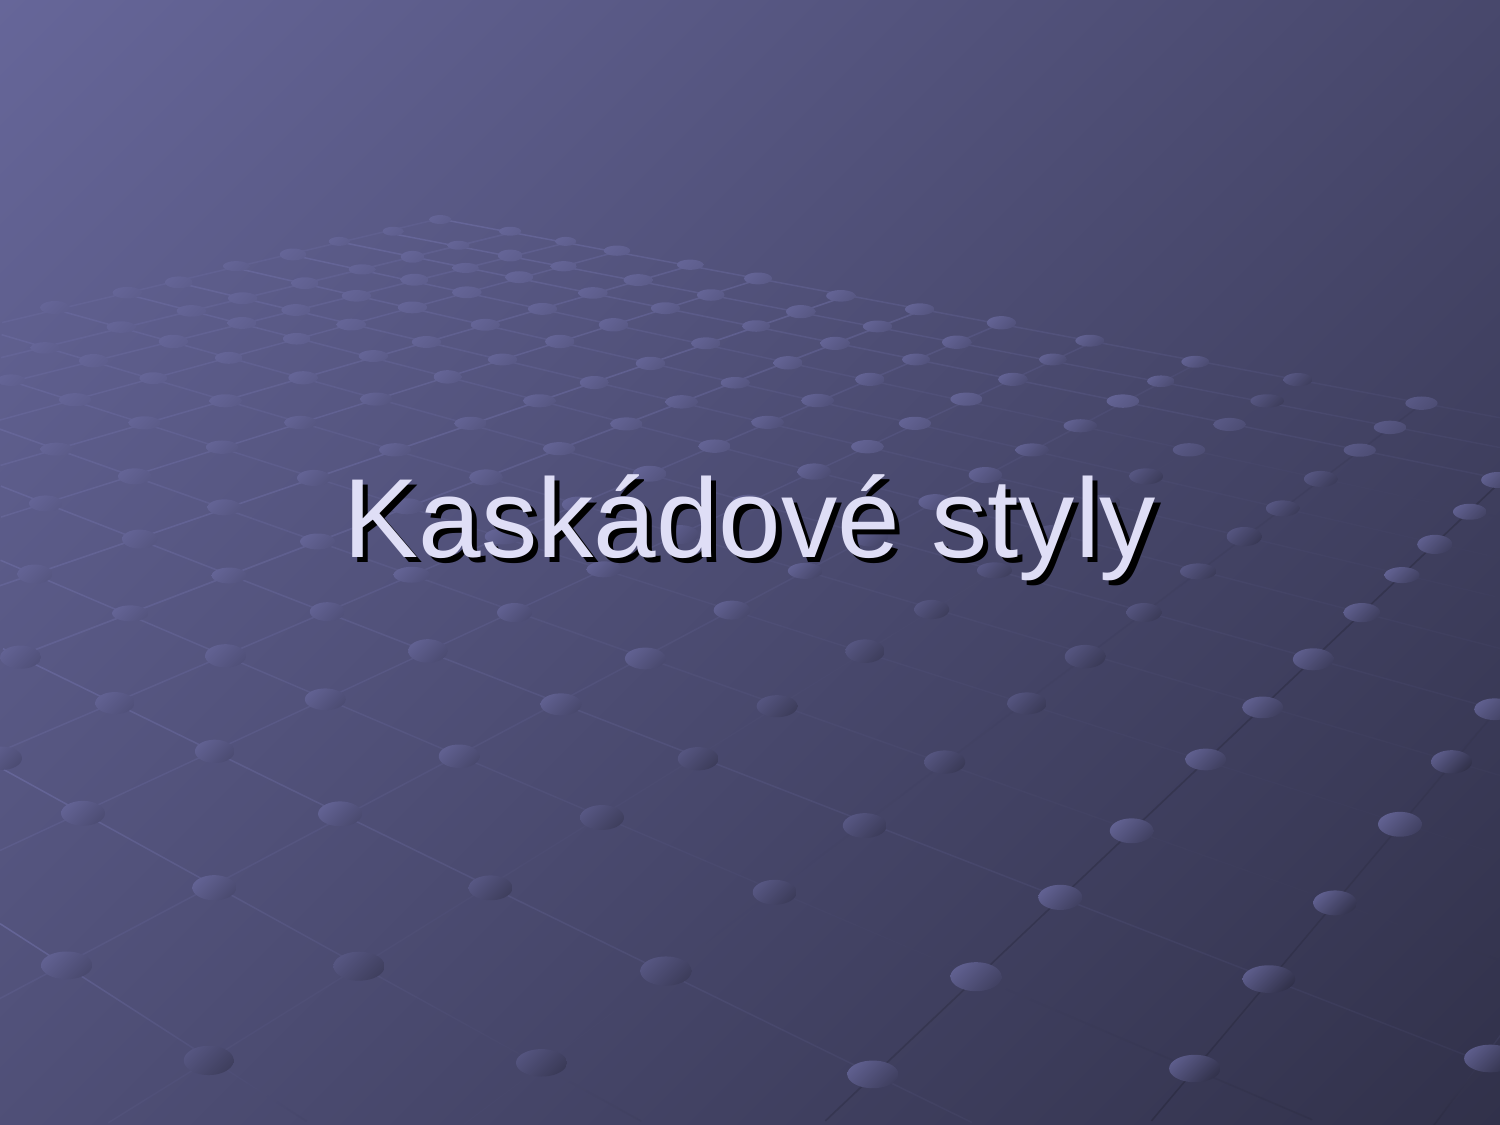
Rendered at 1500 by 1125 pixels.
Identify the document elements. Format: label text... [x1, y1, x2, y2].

title Kaskádové styly [112, 302, 1388, 588]
